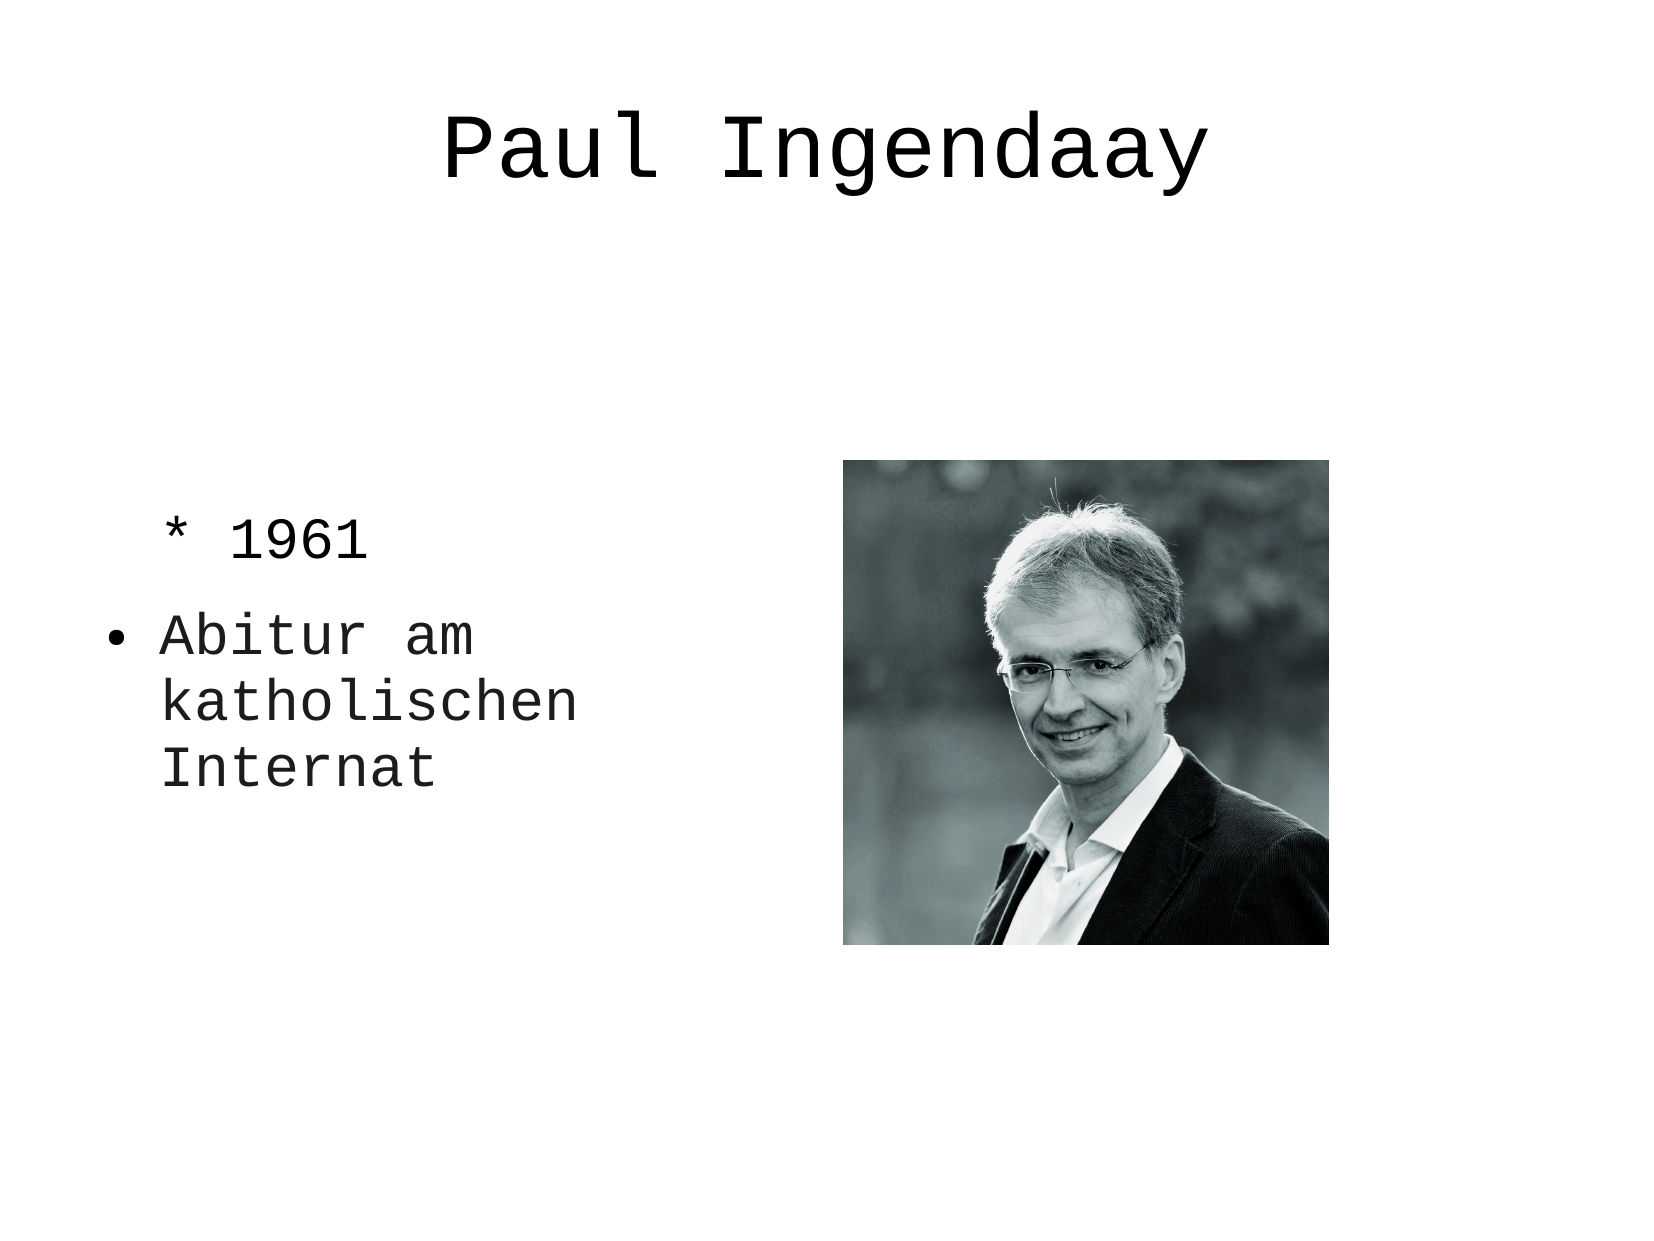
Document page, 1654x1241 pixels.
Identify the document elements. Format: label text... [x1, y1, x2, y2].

picture [843, 460, 1329, 945]
list * 1961 Abitur am katholischen Internat [88, 510, 815, 1241]
title Paul Ingendaay [82, 49, 1571, 257]
